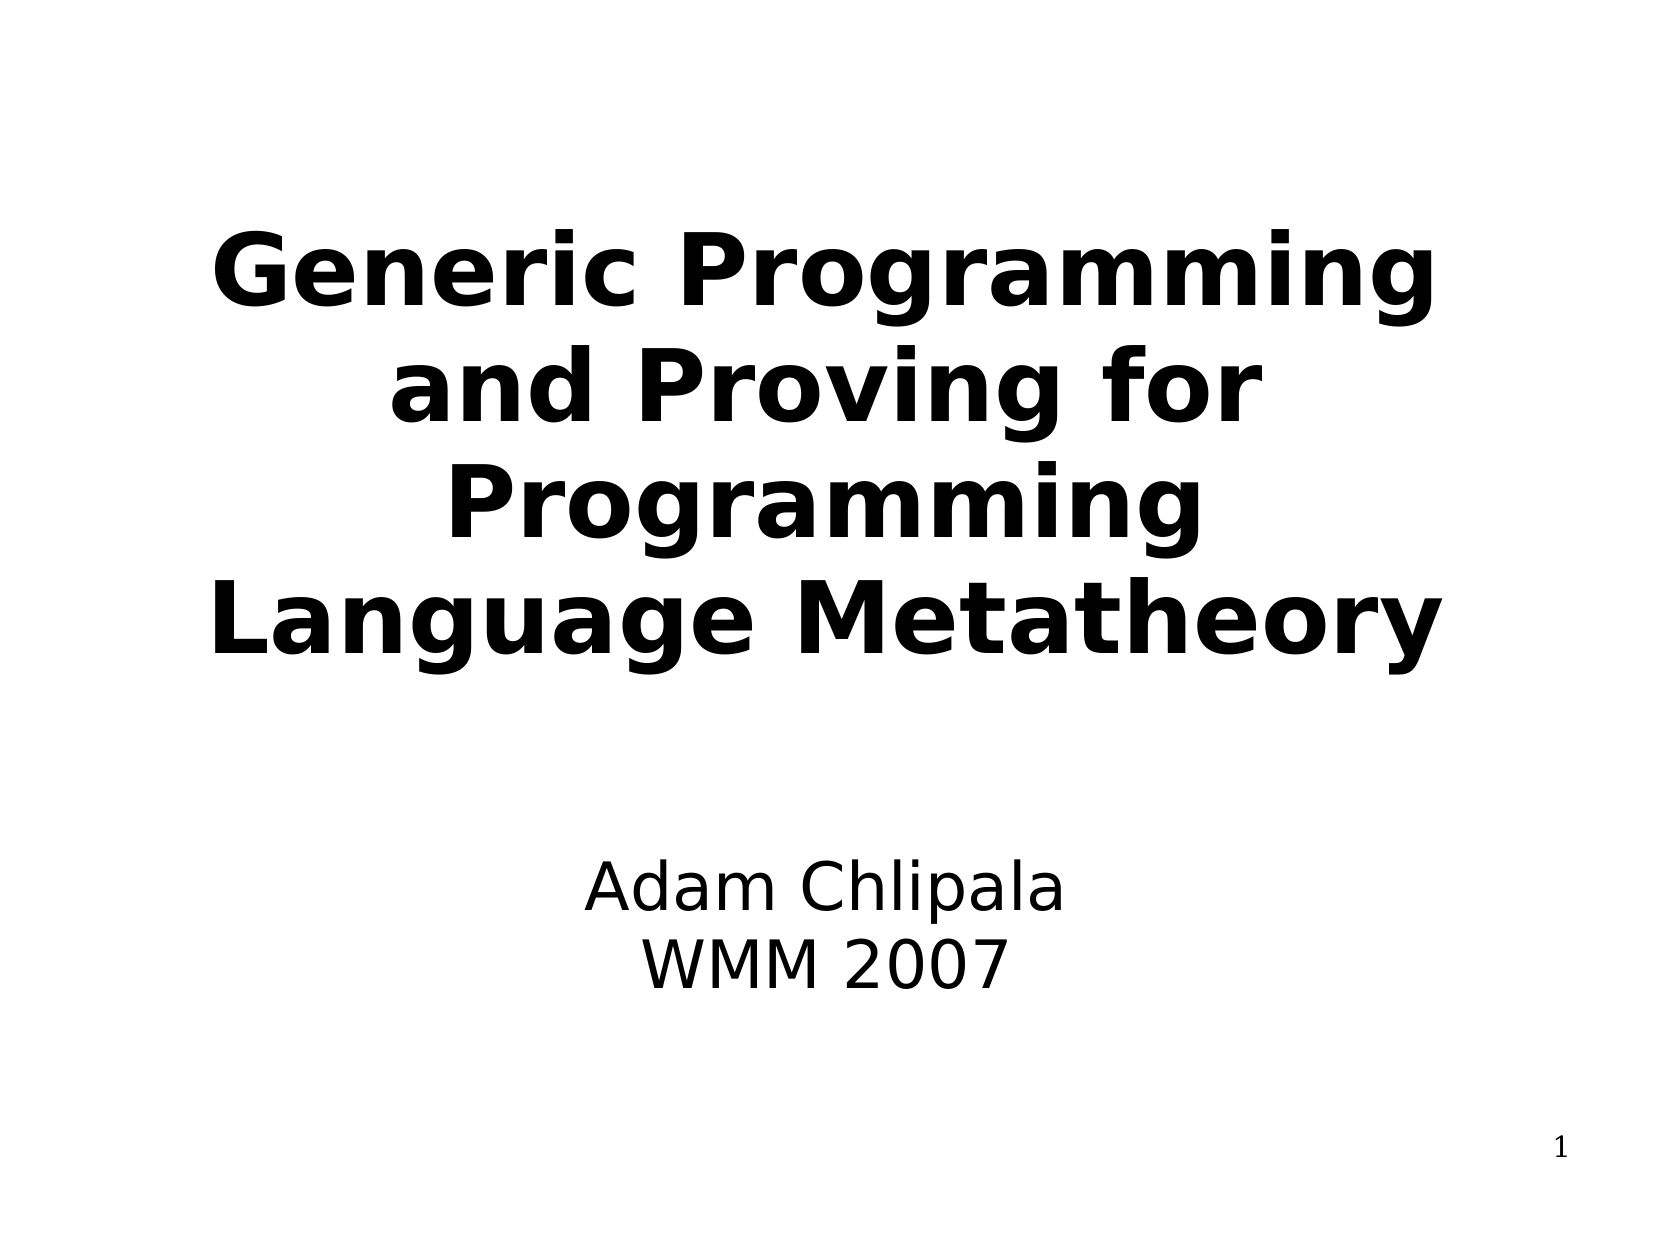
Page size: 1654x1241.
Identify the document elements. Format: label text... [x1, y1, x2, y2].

text_box Generic Programming and Proving for Programming Language Metatheory [191, 204, 1463, 685]
text_box Adam Chlipala WMM 2007 [570, 841, 1084, 1012]
